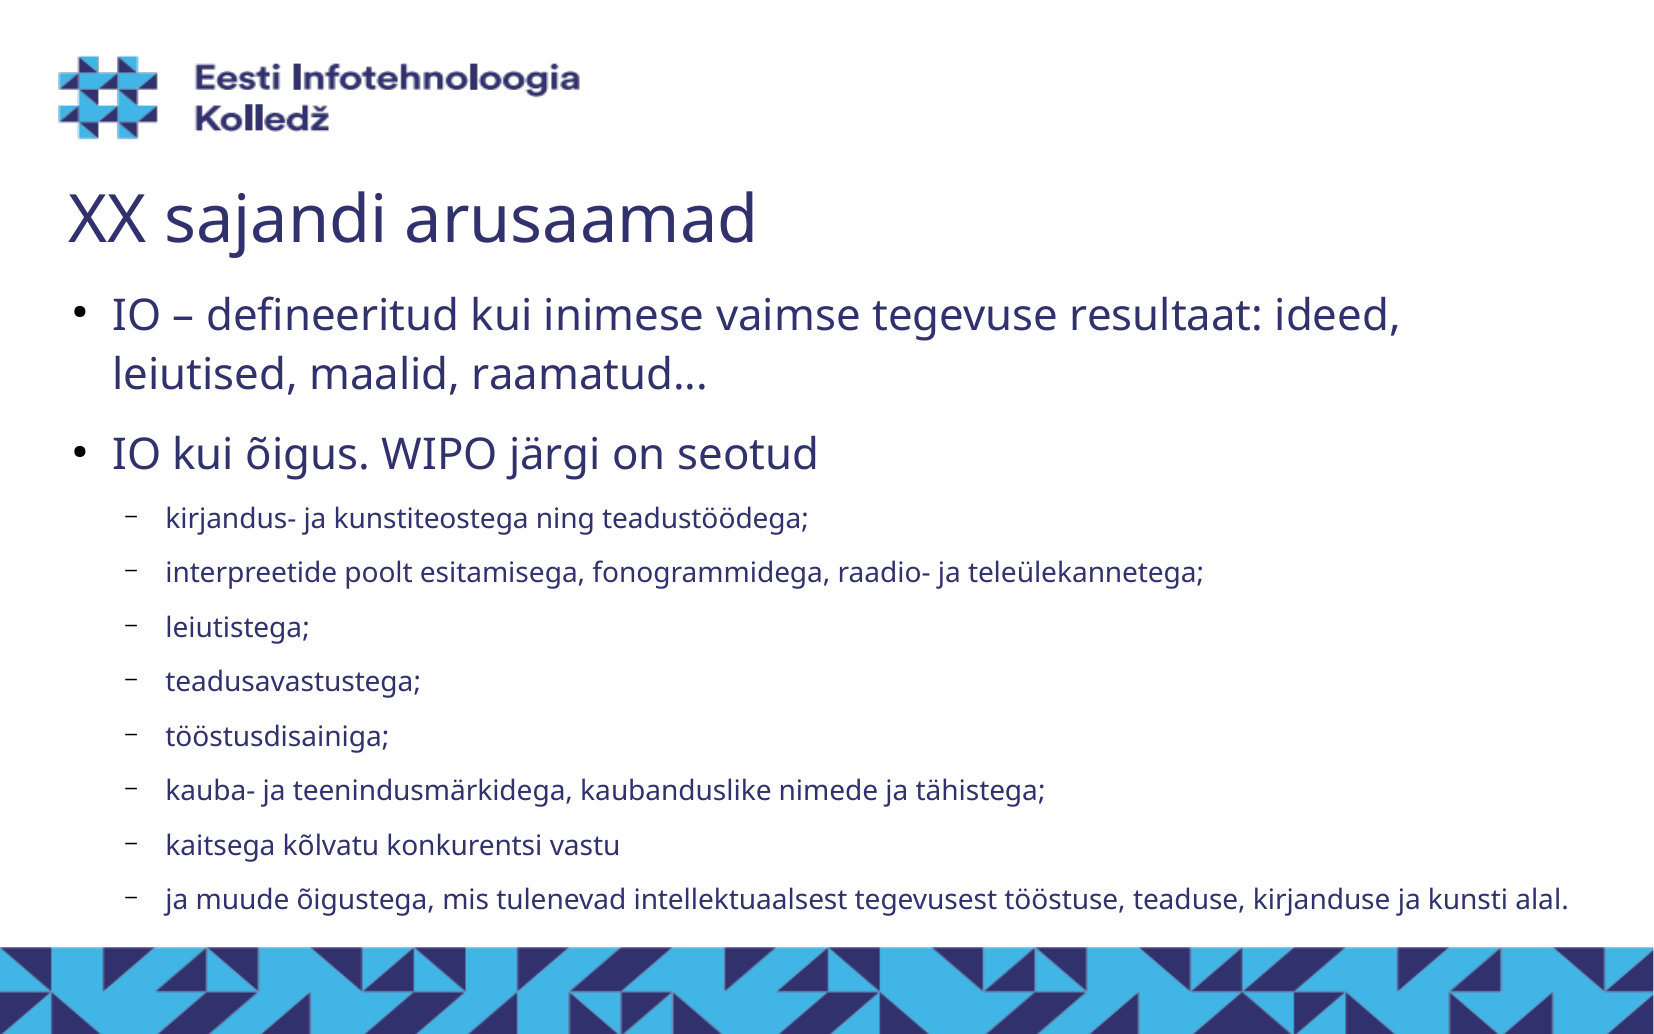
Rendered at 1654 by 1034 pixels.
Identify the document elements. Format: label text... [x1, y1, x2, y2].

title XX sajandi arusaamad [68, 147, 1536, 283]
list IO – defineeritud kui inimese vaimse tegevuse resultaat: ideed, leiutised, maalid, raamatud... IO kui õigus. WIPO järgi on seotud kirjandus- ja kunstiteostega ning teadustöödega; interpreetide poolt esitamisega, fonogrammidega, raadio- ja teleülekannetega; leiutistega; teadusavastustega; tööstusdisainiga; kauba- ja teenindusmärkidega, kaubanduslike nimede ja tähistega; kaitsega kõlvatu konkurentsi vastu ja muude õigustega, mis tulenevad intellektuaalsest tegevusest tööstuse, teaduse, kirjanduse ja kunsti alal. [59, 283, 1595, 936]
